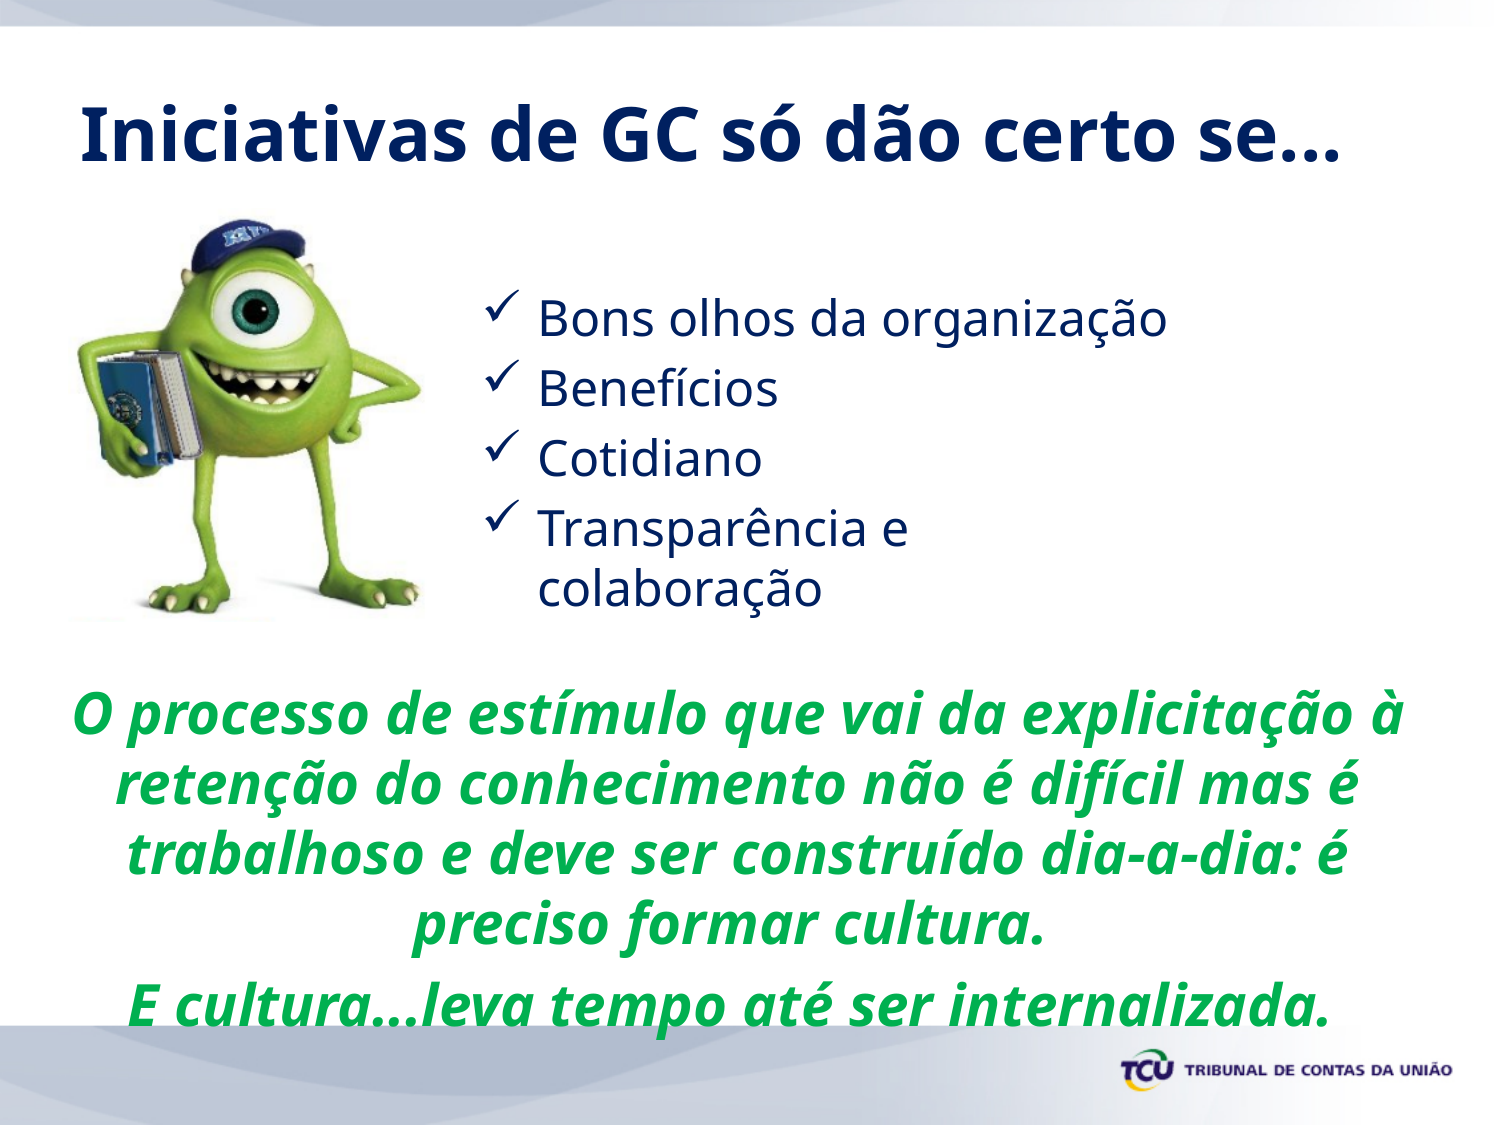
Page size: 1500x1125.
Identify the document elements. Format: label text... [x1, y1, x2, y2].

title Iniciativas de GC só dão certo se... [64, 66, 1471, 197]
text_box O processo de estímulo que vai da explicitação à retenção do conhecimento não é difícil mas é trabalhoso e deve ser construído dia-a-dia: é preciso formar cultura. E cultura...leva tempo até ser internalizada. [29, 668, 1447, 980]
list Bons olhos da organização Benefícios Cotidiano Transparência e colaboração [466, 278, 1223, 575]
picture [0, 0, 1500, 1125]
